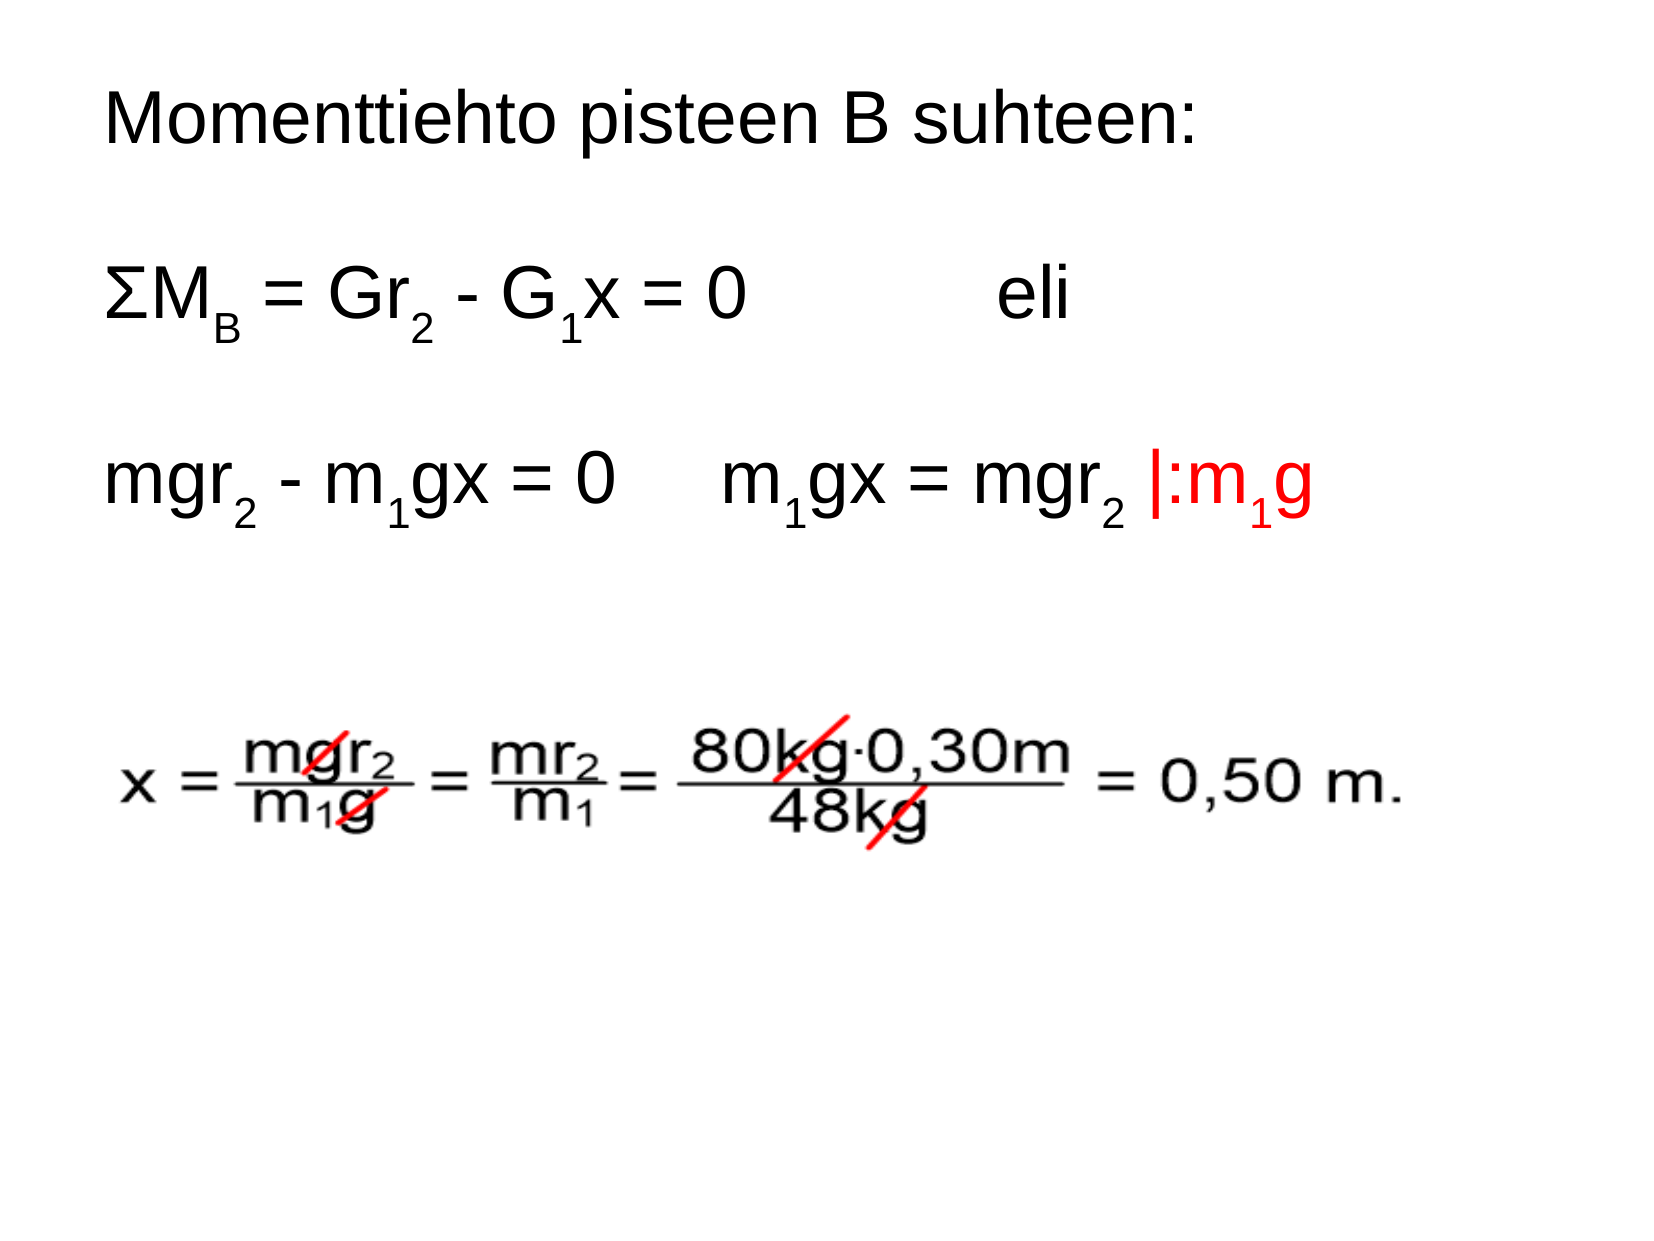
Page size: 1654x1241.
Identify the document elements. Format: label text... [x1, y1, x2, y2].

picture [59, 635, 1536, 898]
text_box Momenttiehto pisteen B suhteen: ΣMB = Gr2 - G1x = 0 eli mgr2 - m1gx = 0 m1gx = mgr2 |:m1g [89, 69, 1560, 593]
